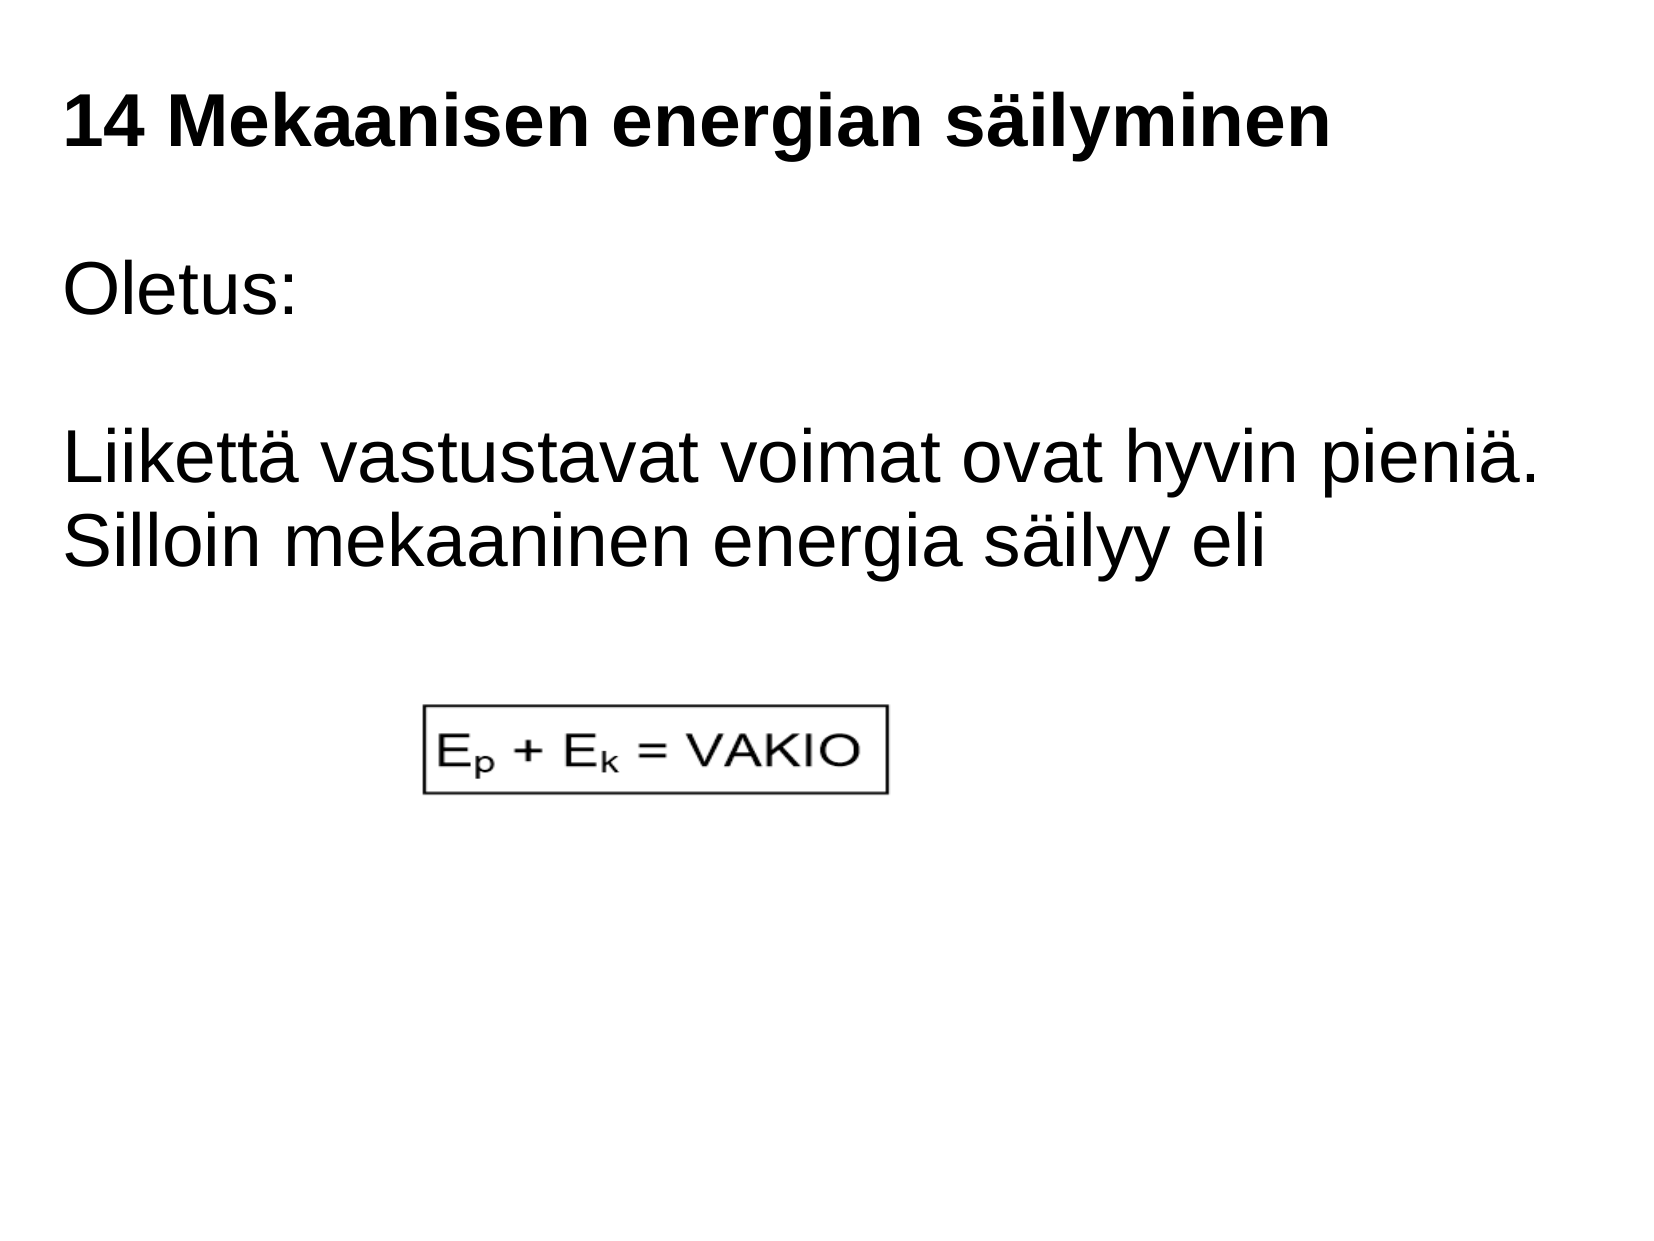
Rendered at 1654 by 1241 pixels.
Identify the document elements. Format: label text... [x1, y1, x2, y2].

text_box 14 Mekaanisen energian säilyminen Oletus: Liikettä vastustavat voimat ovat hyvin pieniä. Silloin mekaaninen energia säilyy eli [47, 70, 1619, 591]
picture [385, 661, 945, 824]
